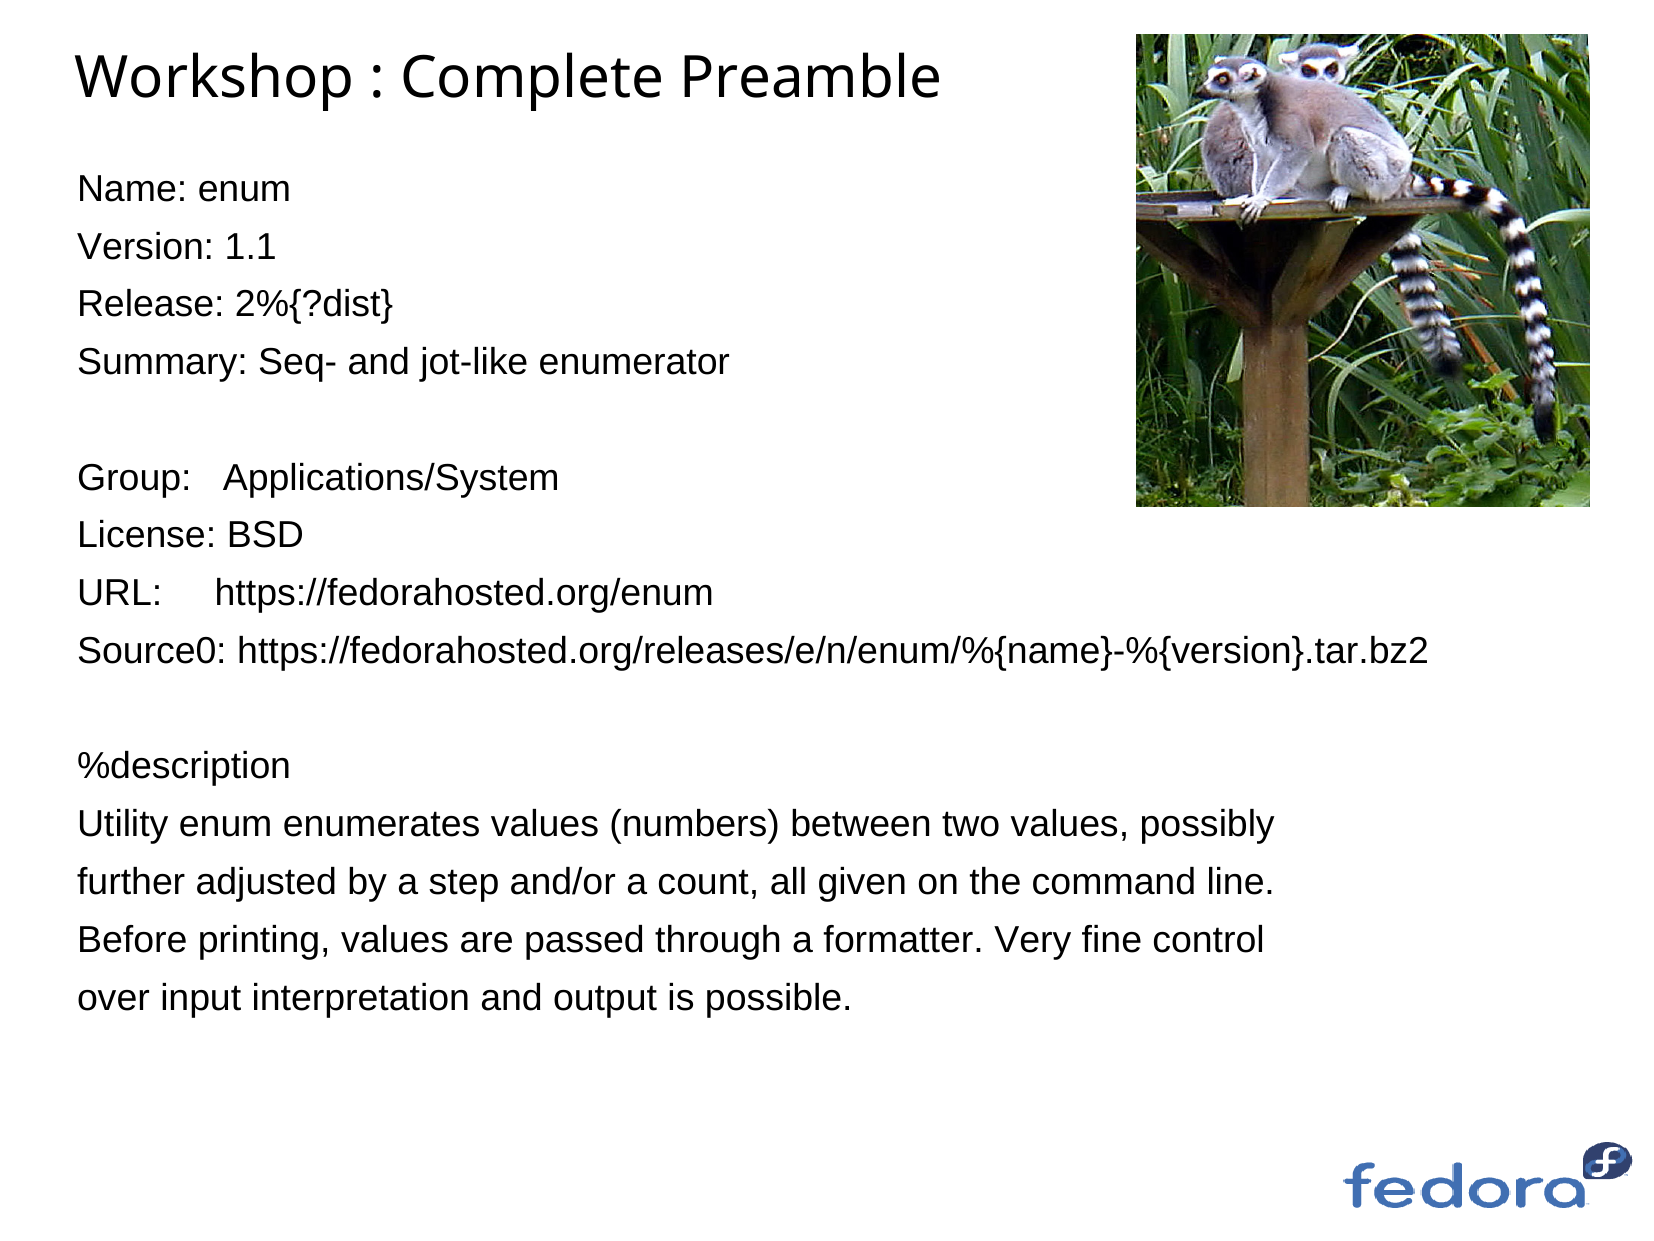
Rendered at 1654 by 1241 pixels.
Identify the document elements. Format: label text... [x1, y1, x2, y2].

title Workshop : Complete Preamble [74, 13, 1506, 137]
list Name: enum Version: 1.1 Release: 2%{?dist} Summary: Seq- and jot-like enumerator Group: Applications/System License: BSD URL: https://fedorahosted.org/enum Source0: https://fedorahosted.org/releases/e/n/enum/%{name}-%{version}.tar.bz2 %description Utility enum enumerates values (numbers) between two values, possibly further adjusted by a step and/or a count, all given on the command line. Before printing, values are passed through a formatter. Very fine control over input interpretation and output is possible. [77, 167, 1597, 1084]
picture [1136, 34, 1590, 507]
picture [1332, 1124, 1651, 1227]
